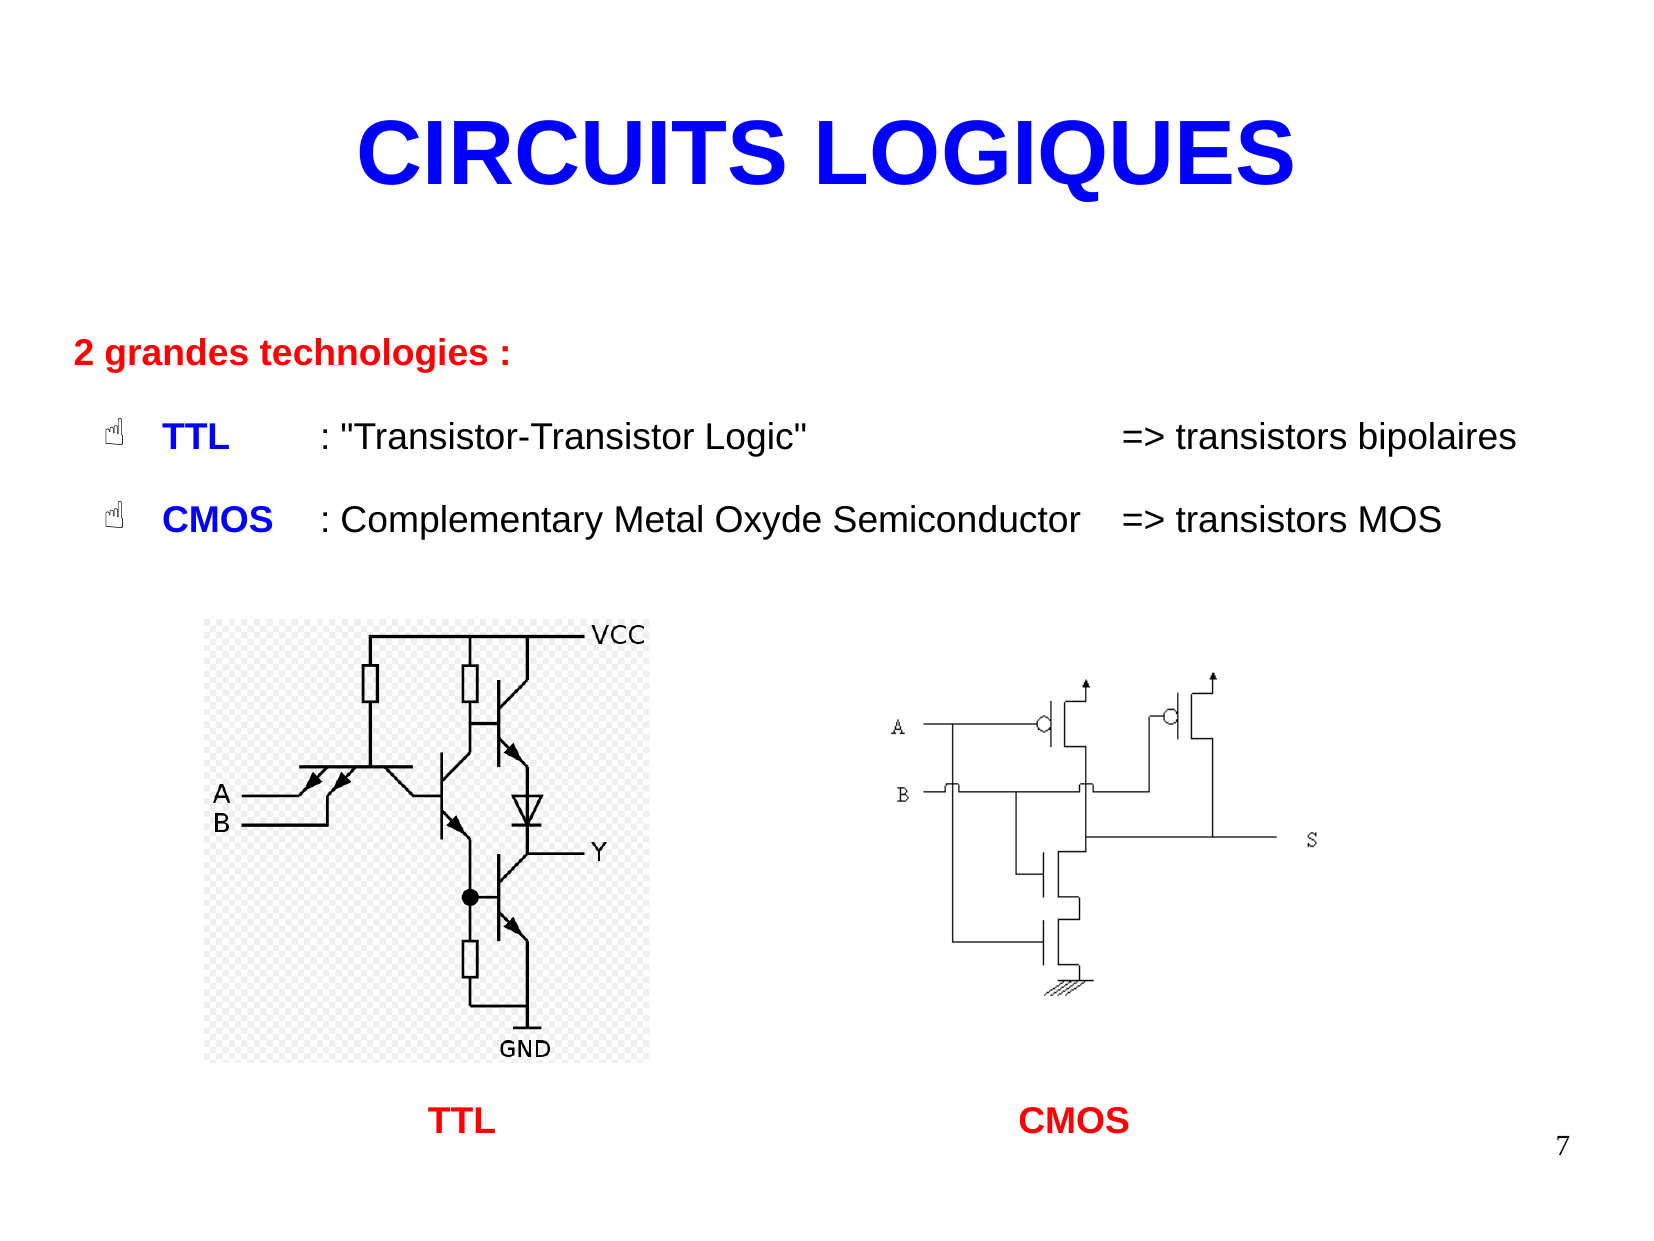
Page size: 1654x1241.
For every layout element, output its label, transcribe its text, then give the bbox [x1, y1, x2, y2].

text_box 2 grandes technologies : TTL : "Transistor-Transistor Logic" => transistors bipolaires CMOS : Complementary Metal Oxyde Semiconductor => transistors MOS [58, 324, 1565, 754]
title CIRCUITS LOGIQUES [0, 49, 1654, 257]
picture [204, 619, 650, 1063]
text_box CMOS [1003, 1092, 1270, 1189]
text_box TTL [413, 1092, 680, 1151]
picture [885, 669, 1329, 1004]
